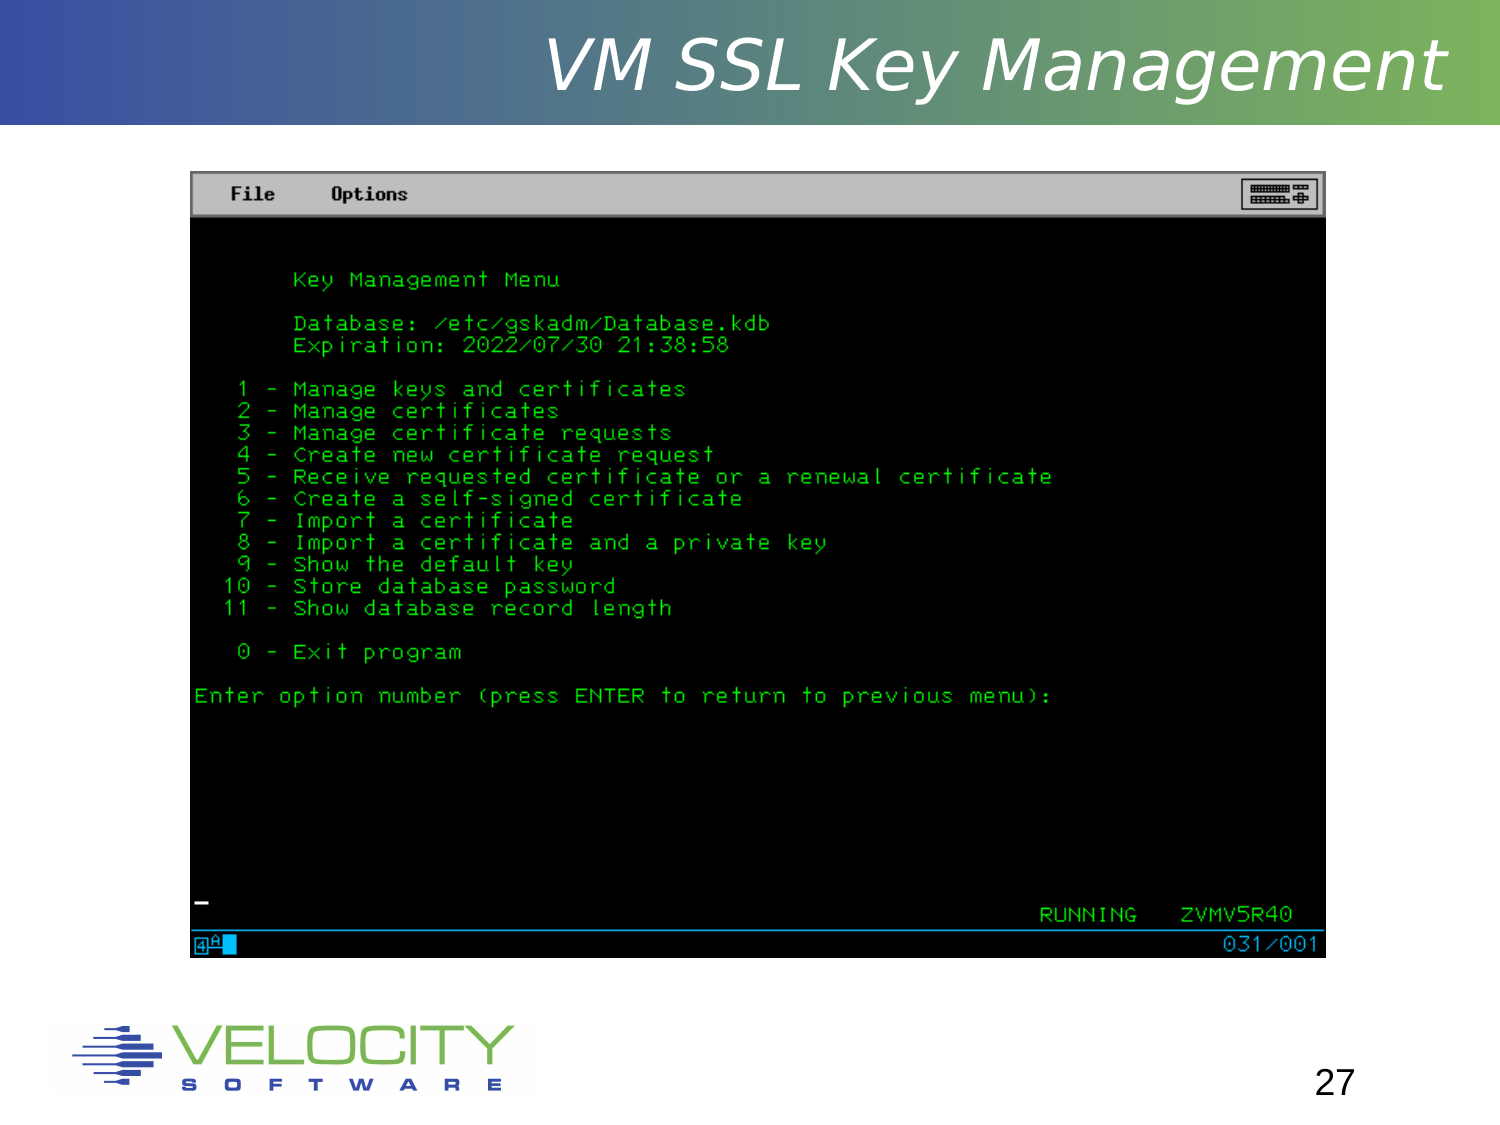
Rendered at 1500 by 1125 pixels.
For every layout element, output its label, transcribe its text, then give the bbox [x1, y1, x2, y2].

title VM SSL Key Management [62, 12, 1463, 113]
picture [190, 932, 1326, 958]
picture [50, 1021, 538, 1094]
picture [190, 171, 1326, 929]
